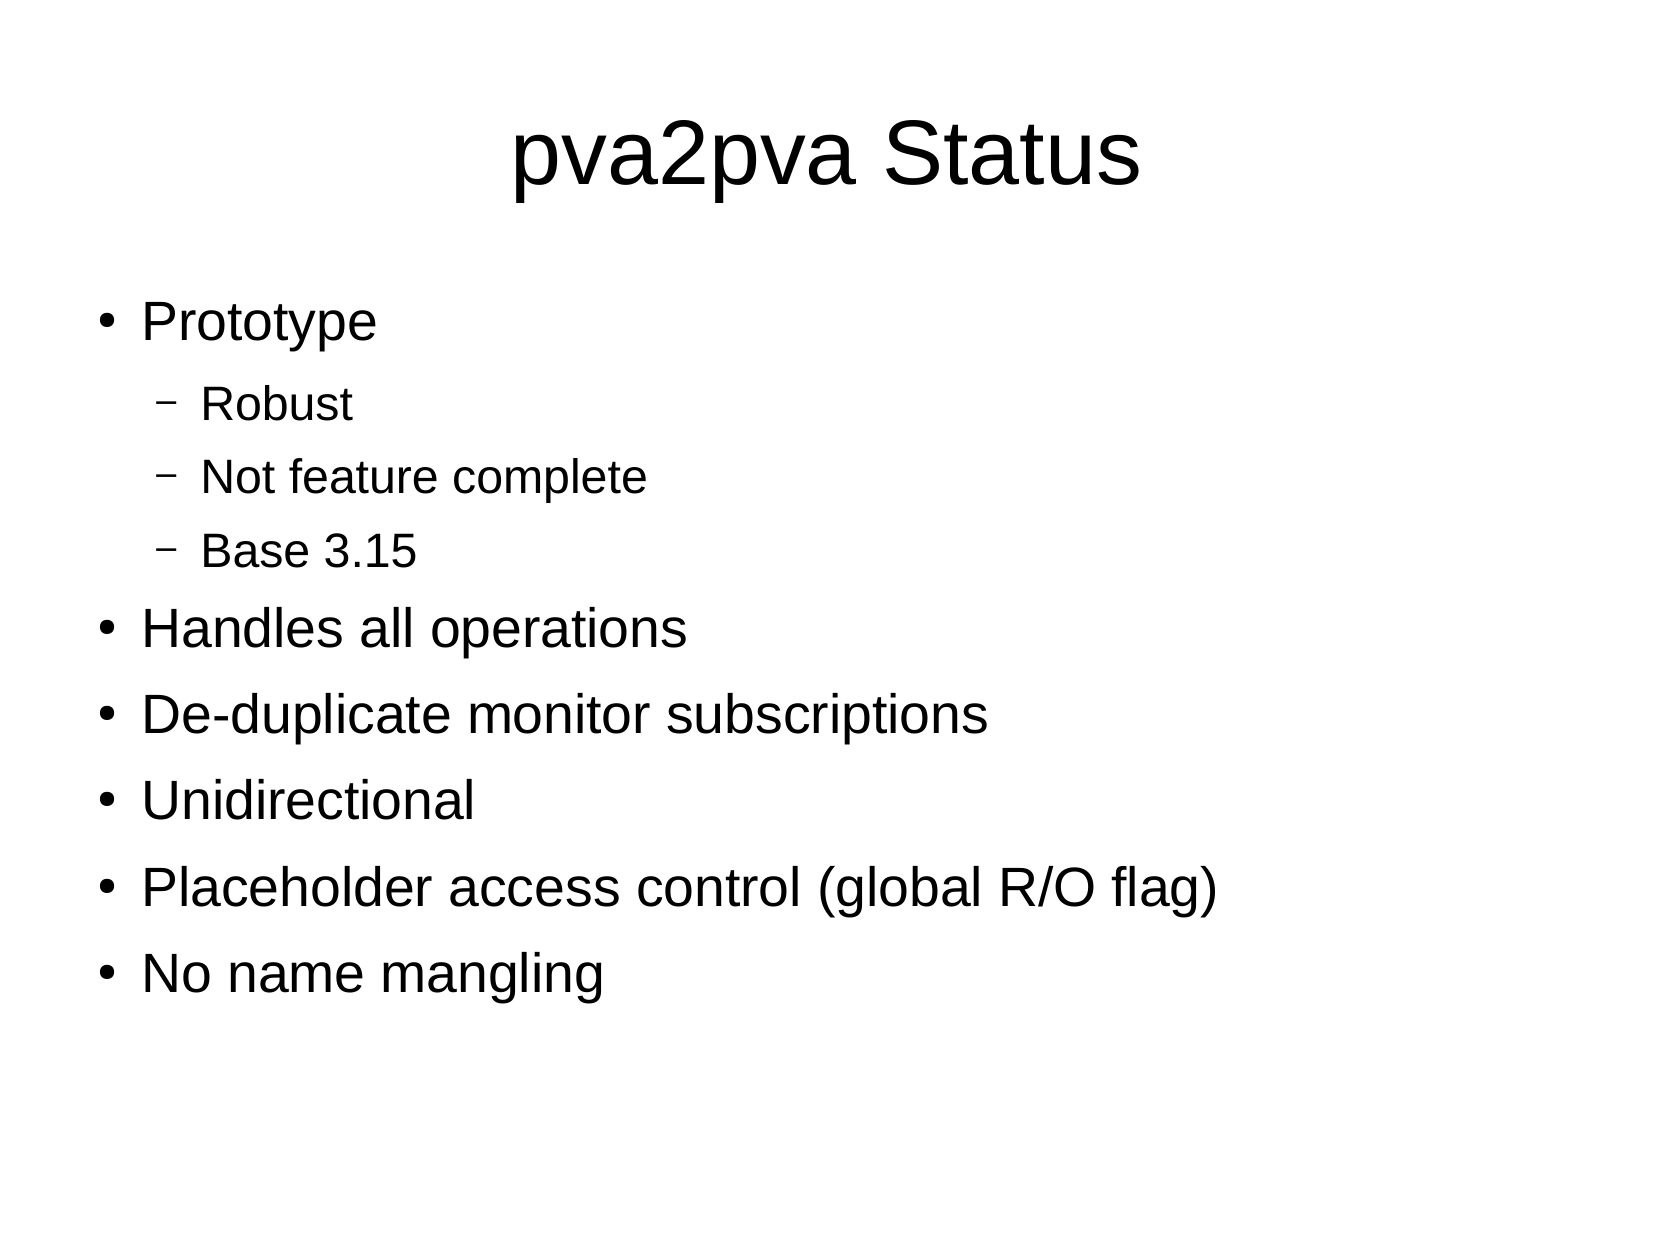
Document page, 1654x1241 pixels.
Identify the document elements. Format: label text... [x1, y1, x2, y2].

list Prototype Robust Not feature complete Base 3.15 Handles all operations De-duplicate monitor subscriptions Unidirectional Placeholder access control (global R/O flag) No name mangling [82, 290, 1571, 1010]
title pva2pva Status [82, 49, 1571, 257]
